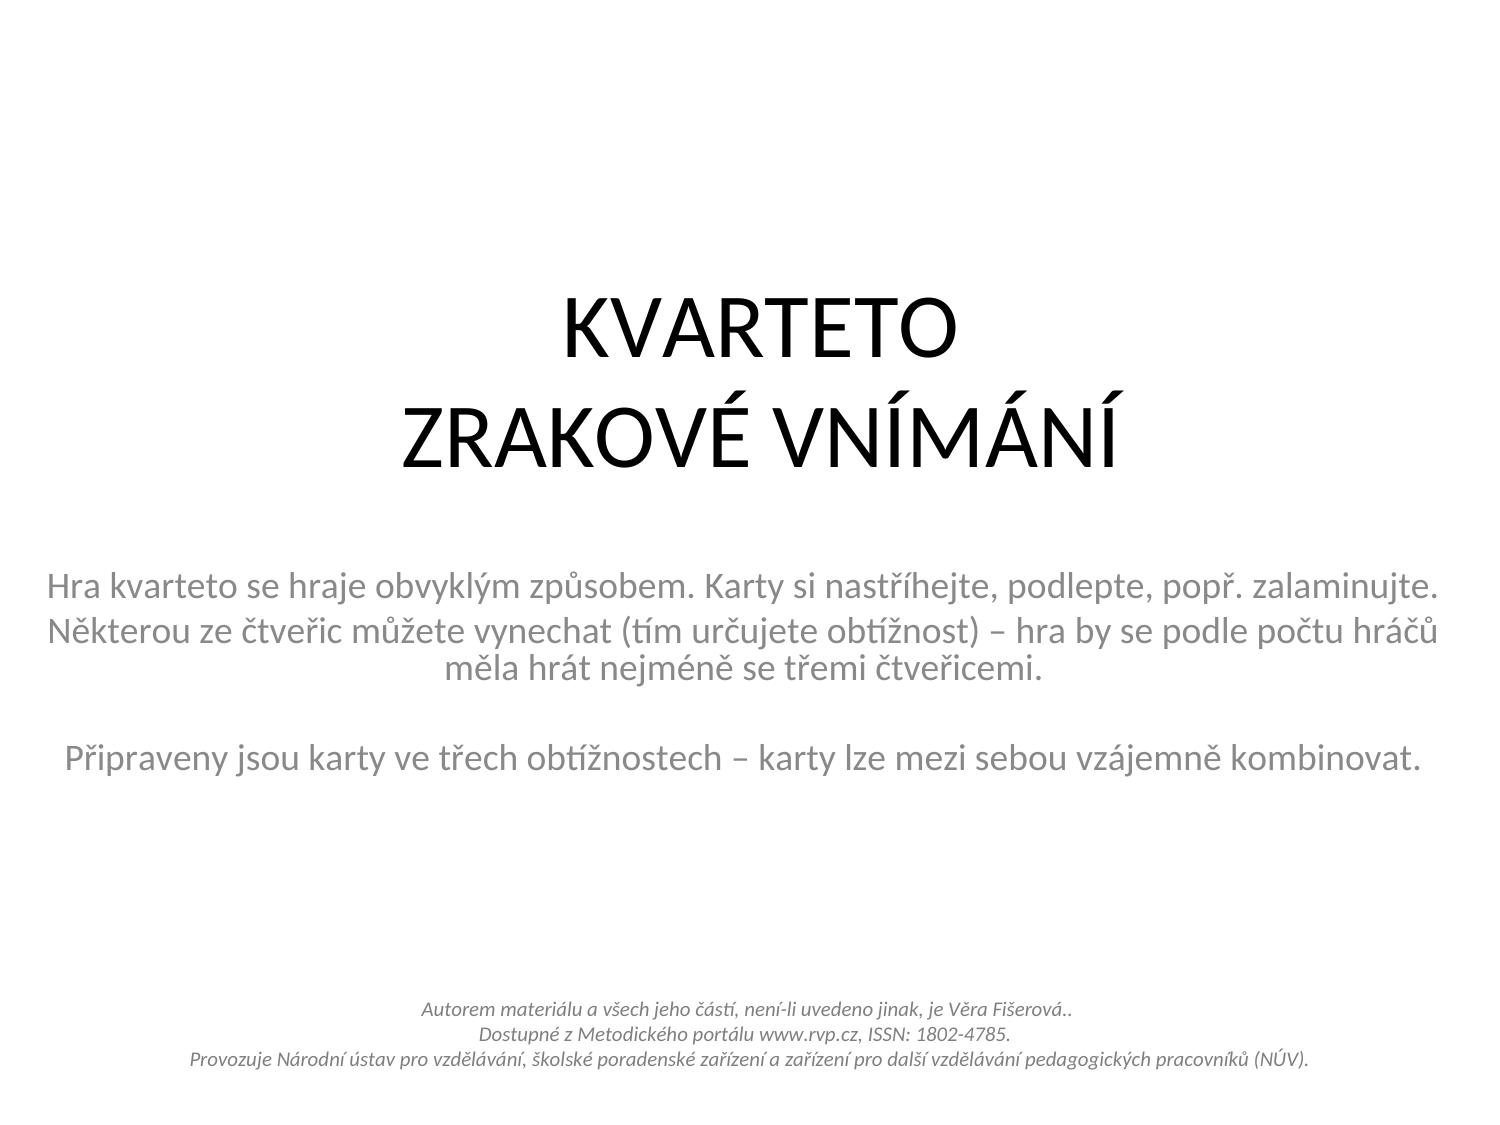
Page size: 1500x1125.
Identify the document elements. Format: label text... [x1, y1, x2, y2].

text_box Autorem materiálu a všech jeho částí, není-li uvedeno jinak, je Věra Fišerová.. Dostupné z Metodického portálu www.rvp.cz, ISSN: 1802-4785. Provozuje Národní ústav pro vzdělávání, školské poradenské zařízení a zařízení pro další vzdělávání pedagogických pracovníků (NÚV). [0, 987, 1500, 1079]
title KVARTETO ZRAKOVÉ VNÍMÁNÍ [123, 255, 1399, 497]
text_box Hra kvarteto se hraje obvyklým způsobem. Karty si nastříhejte, podlepte, popř. zalaminujte. Některou ze čtveřic můžete vynechat (tím určujete obtížnost) – hra by se podle počtu hráčů měla hrát nejméně se třemi čtveřicemi. Připraveny jsou karty ve třech obtížnostech – karty lze mezi sebou vzájemně kombinovat. [29, 562, 1459, 851]
